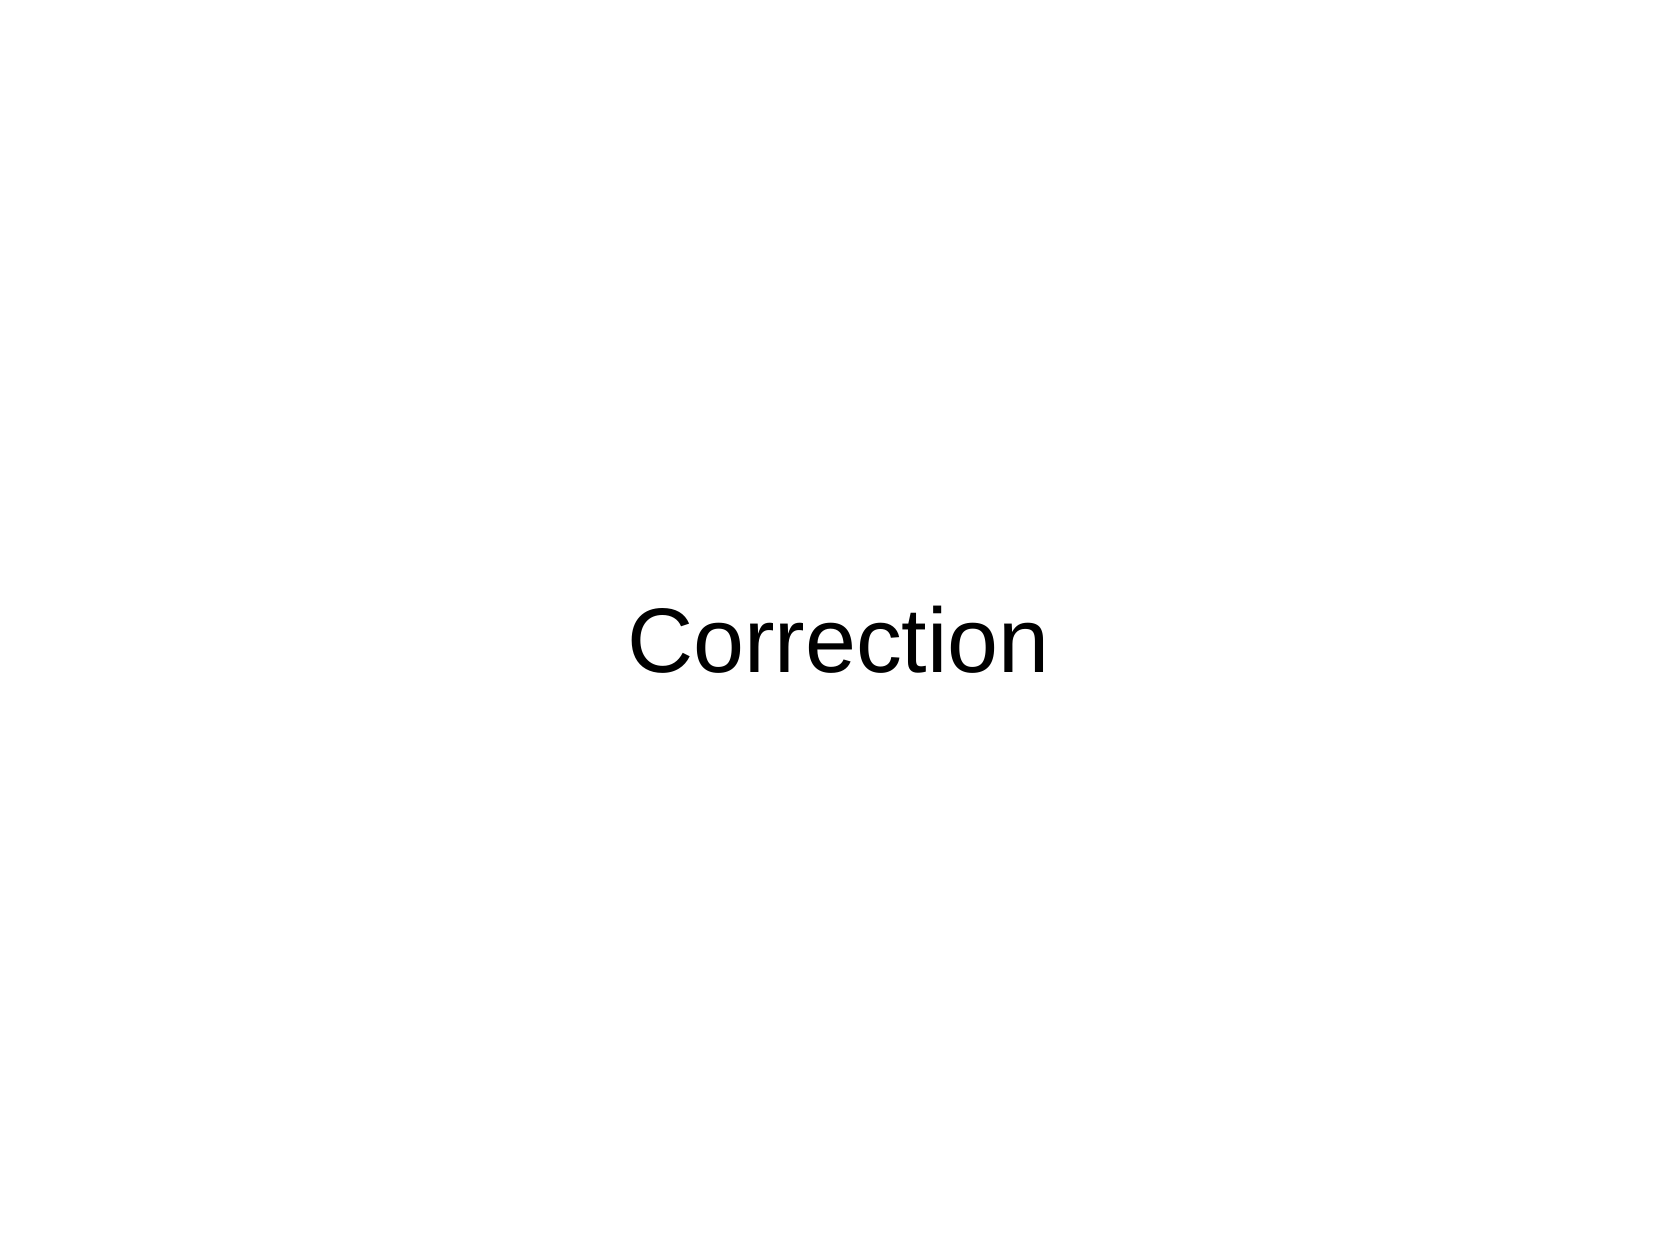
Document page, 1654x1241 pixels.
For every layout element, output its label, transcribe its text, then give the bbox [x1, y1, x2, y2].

title Correction [94, 537, 1583, 745]
